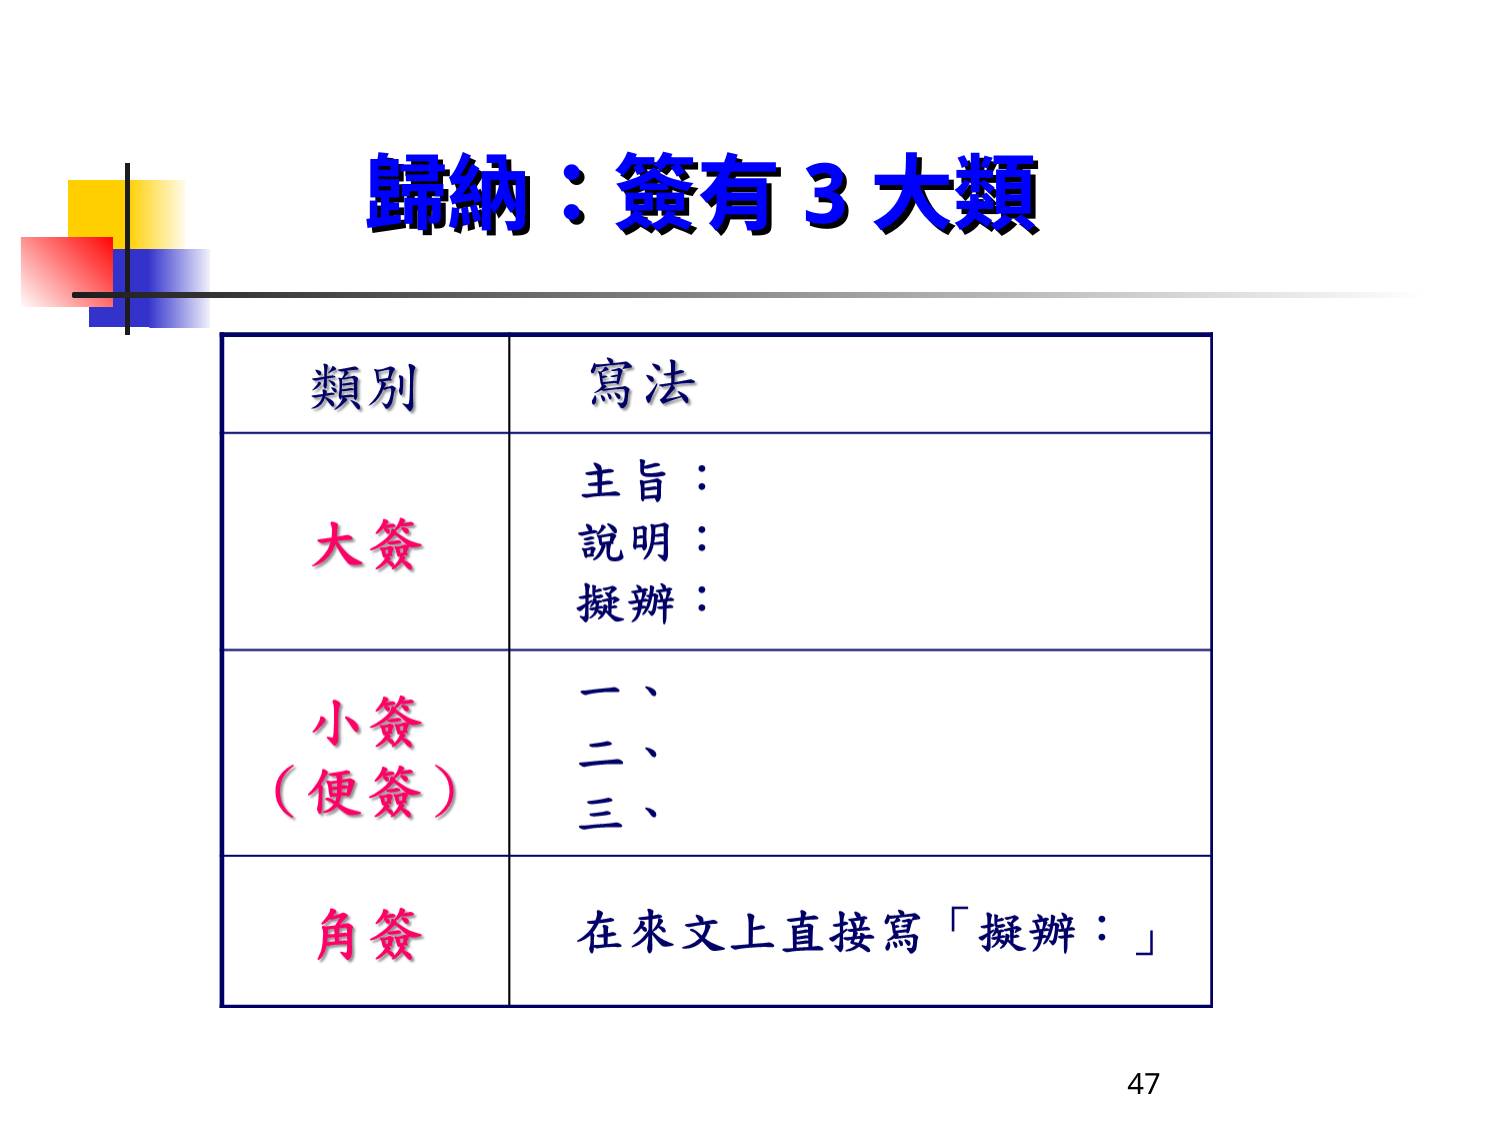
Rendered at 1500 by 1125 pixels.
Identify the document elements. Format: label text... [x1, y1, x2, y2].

picture [210, 325, 1213, 1009]
text_box <編號> [1112, 1037, 1426, 1113]
text_box 歸納：簽有3大類 [349, 115, 1190, 266]
